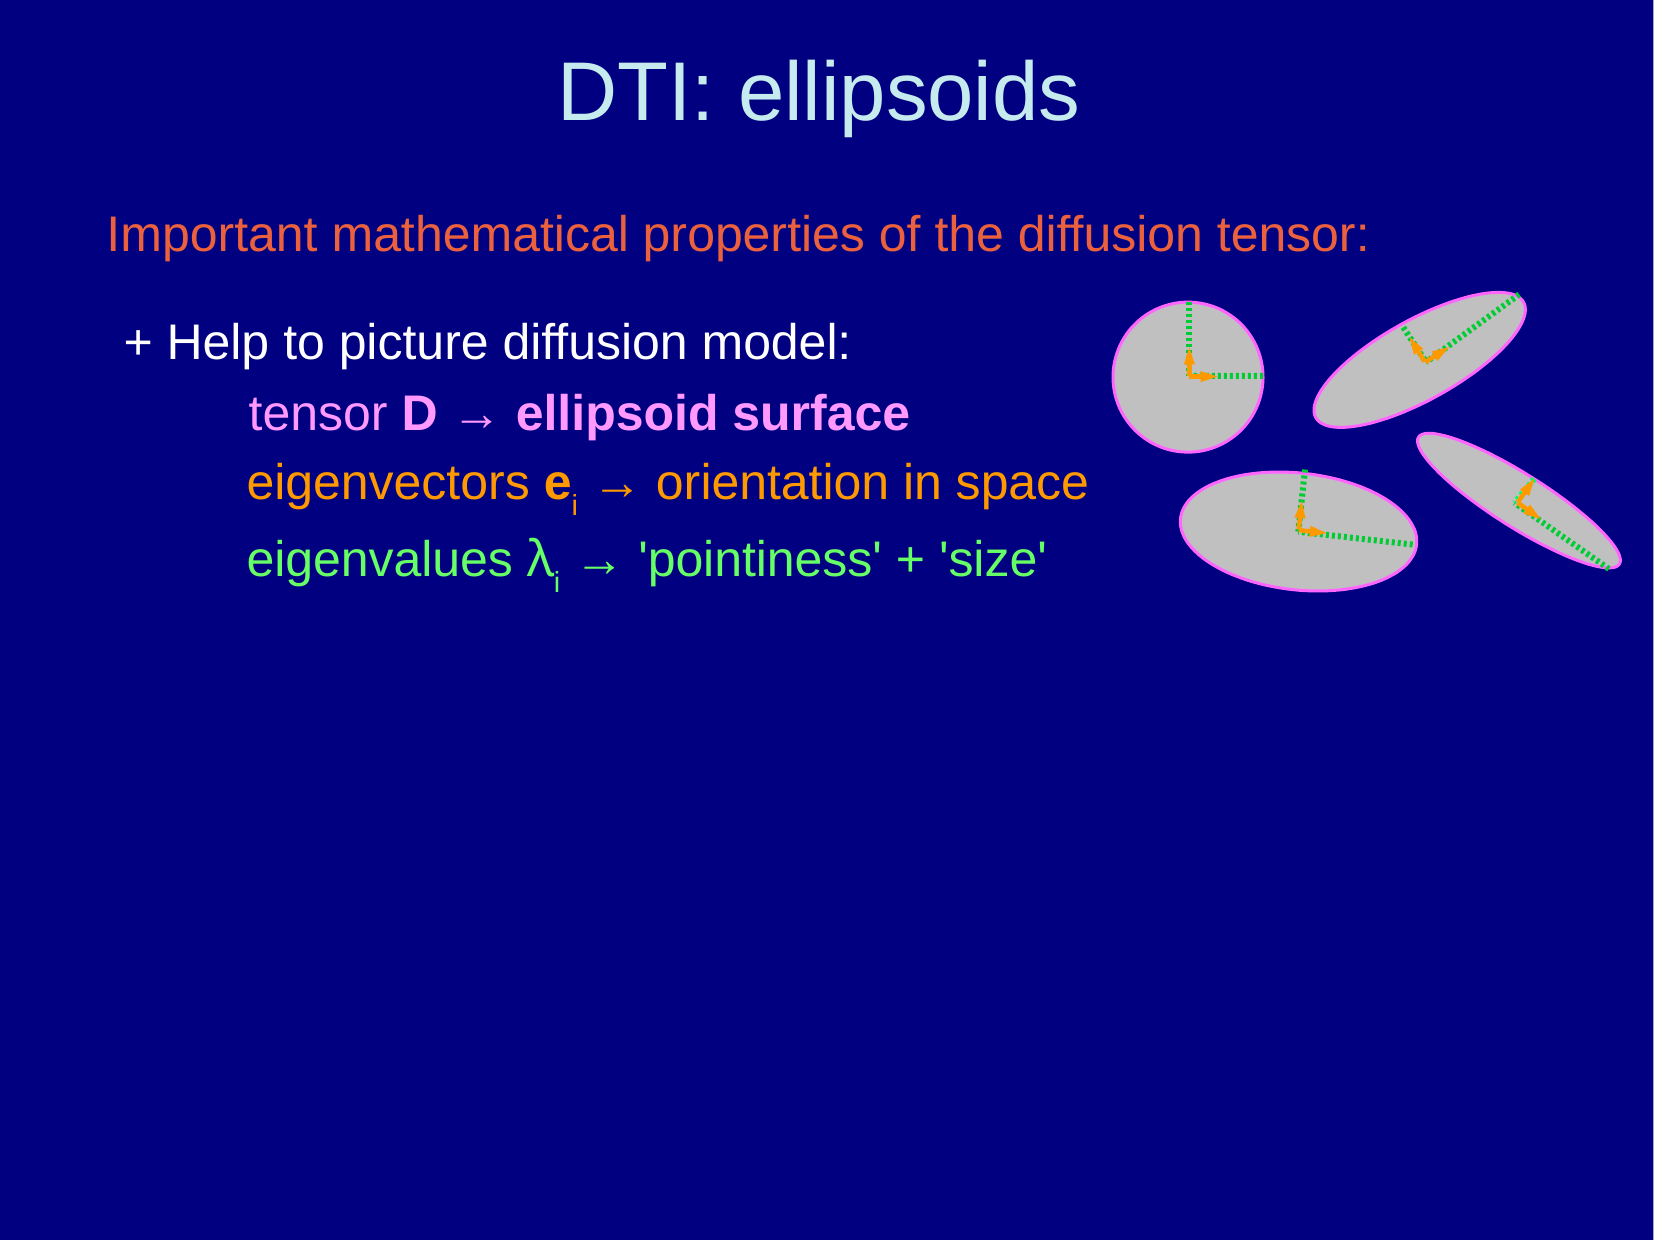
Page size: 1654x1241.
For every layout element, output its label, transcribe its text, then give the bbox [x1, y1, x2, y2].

text_box eigenvalues λi → 'pointiness' + 'size' [231, 518, 1164, 606]
text_box Important mathematical properties of the diffusion tensor: [91, 194, 1489, 278]
text_box eigenvectors ei → orientation in space [231, 441, 1208, 530]
title DTI: ellipsoids [0, 12, 1639, 163]
text_box + Help to picture diffusion model: tensor D → ellipsoid surface [108, 302, 1055, 459]
text_box [1417, 433, 1621, 568]
text_box [1113, 302, 1263, 453]
text_box [1314, 292, 1526, 428]
text_box [1180, 472, 1417, 591]
